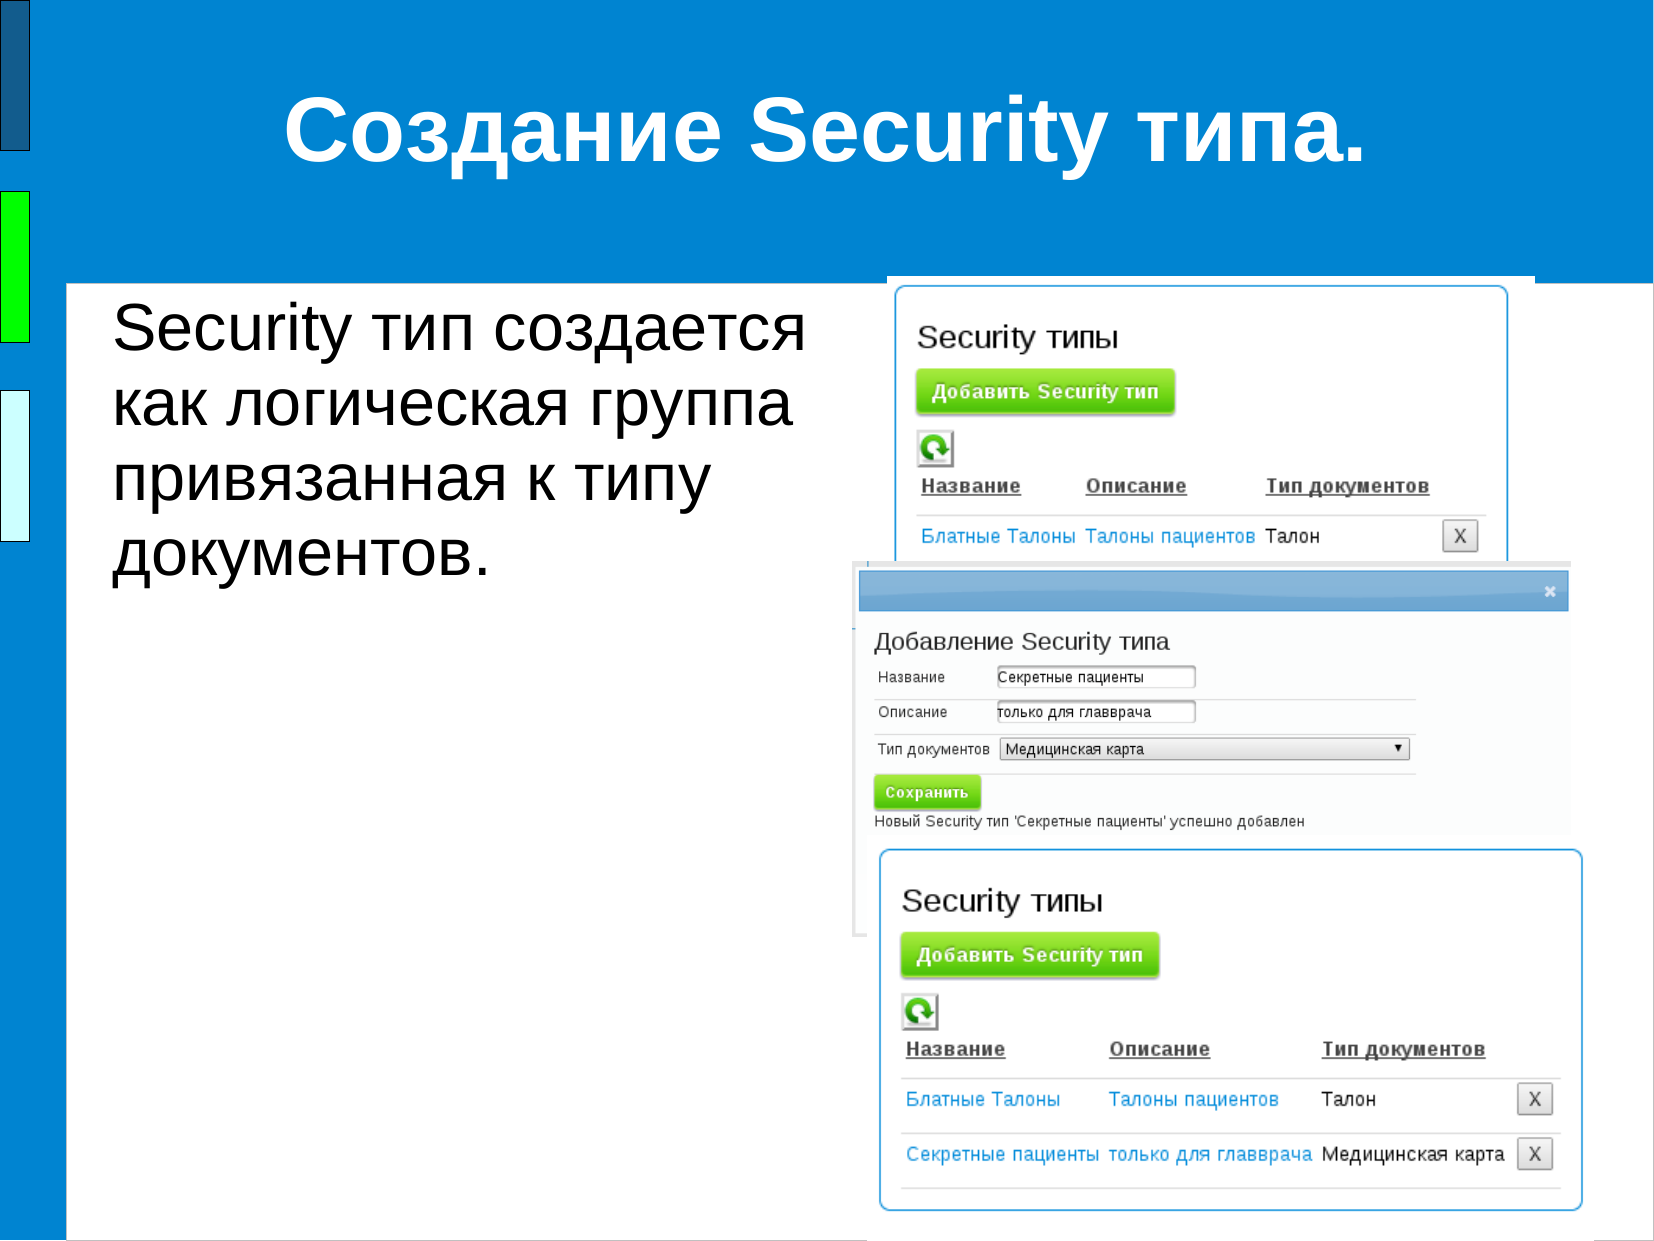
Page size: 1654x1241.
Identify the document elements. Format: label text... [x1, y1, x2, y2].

title Создание Security типа. [82, 33, 1571, 226]
list Security тип создается как логическая группа привязанная к типу документов. [82, 290, 809, 1094]
picture [852, 276, 1594, 1241]
